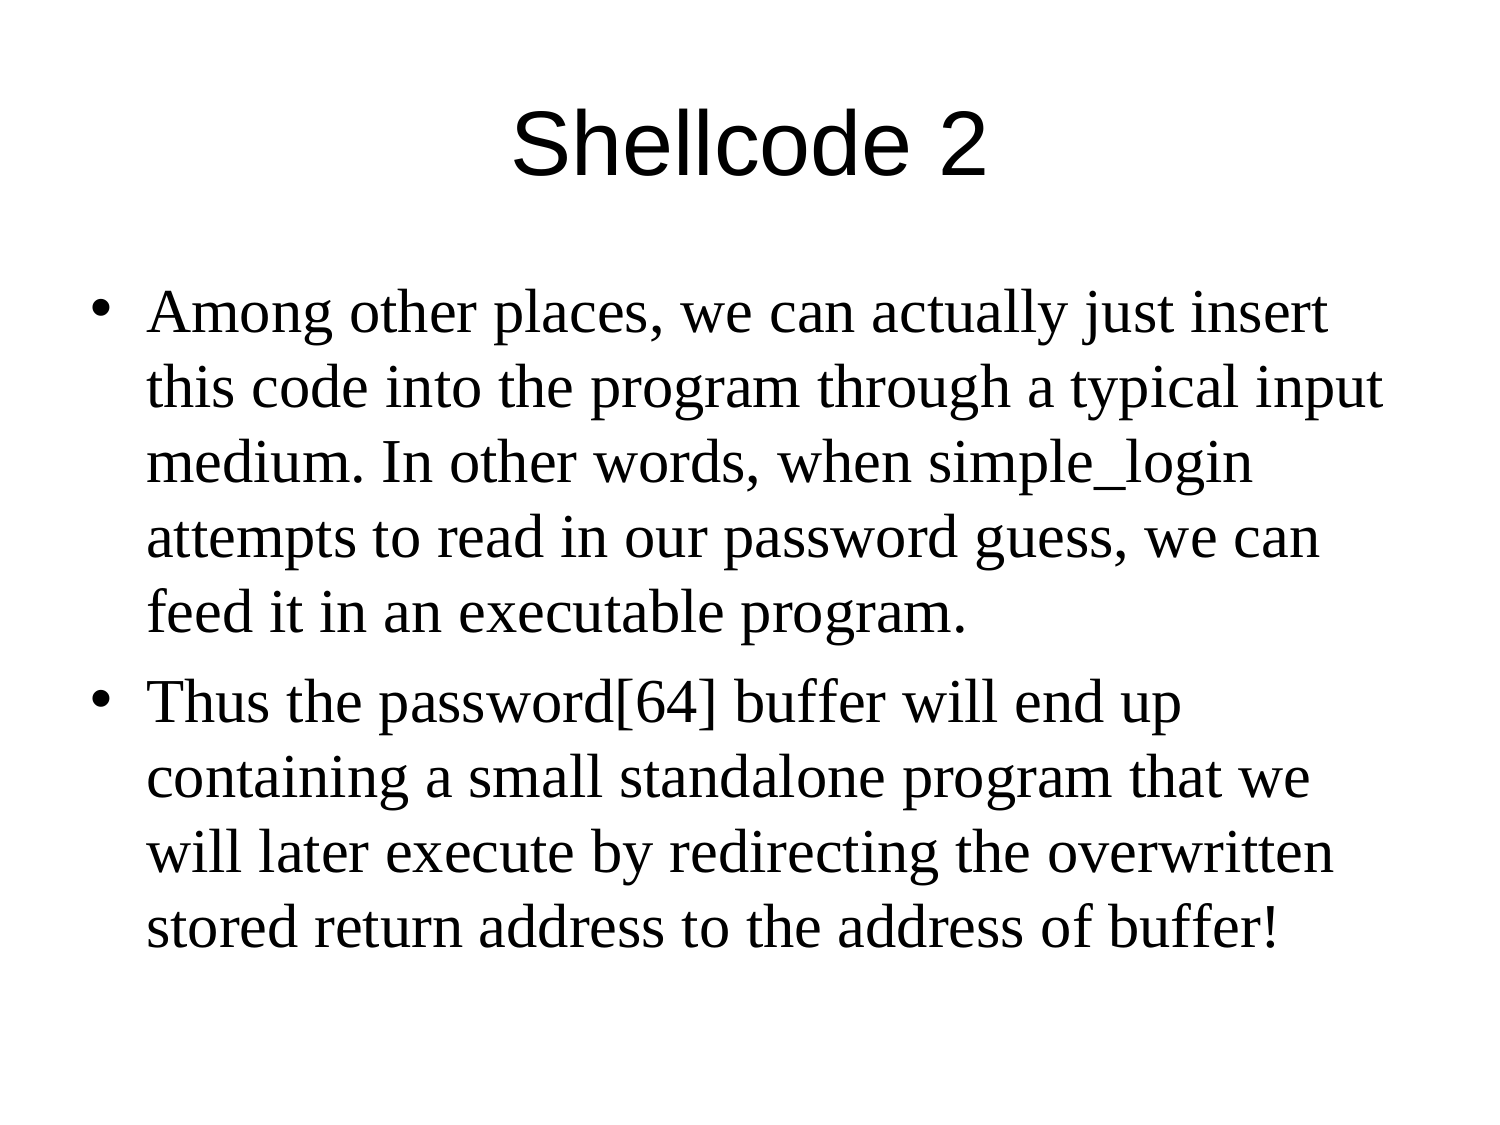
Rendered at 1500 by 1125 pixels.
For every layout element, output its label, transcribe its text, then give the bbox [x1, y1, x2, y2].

title Shellcode 2 [75, 45, 1426, 233]
list Among other places, we can actually just insert this code into the program through a typical input medium. In other words, when simple_login attempts to read in our password guess, we can feed it in an executable program. Thus the password[64] buffer will end up containing a small standalone program that we will later execute by redirecting the overwritten stored return address to the address of buffer! [75, 262, 1426, 1006]
